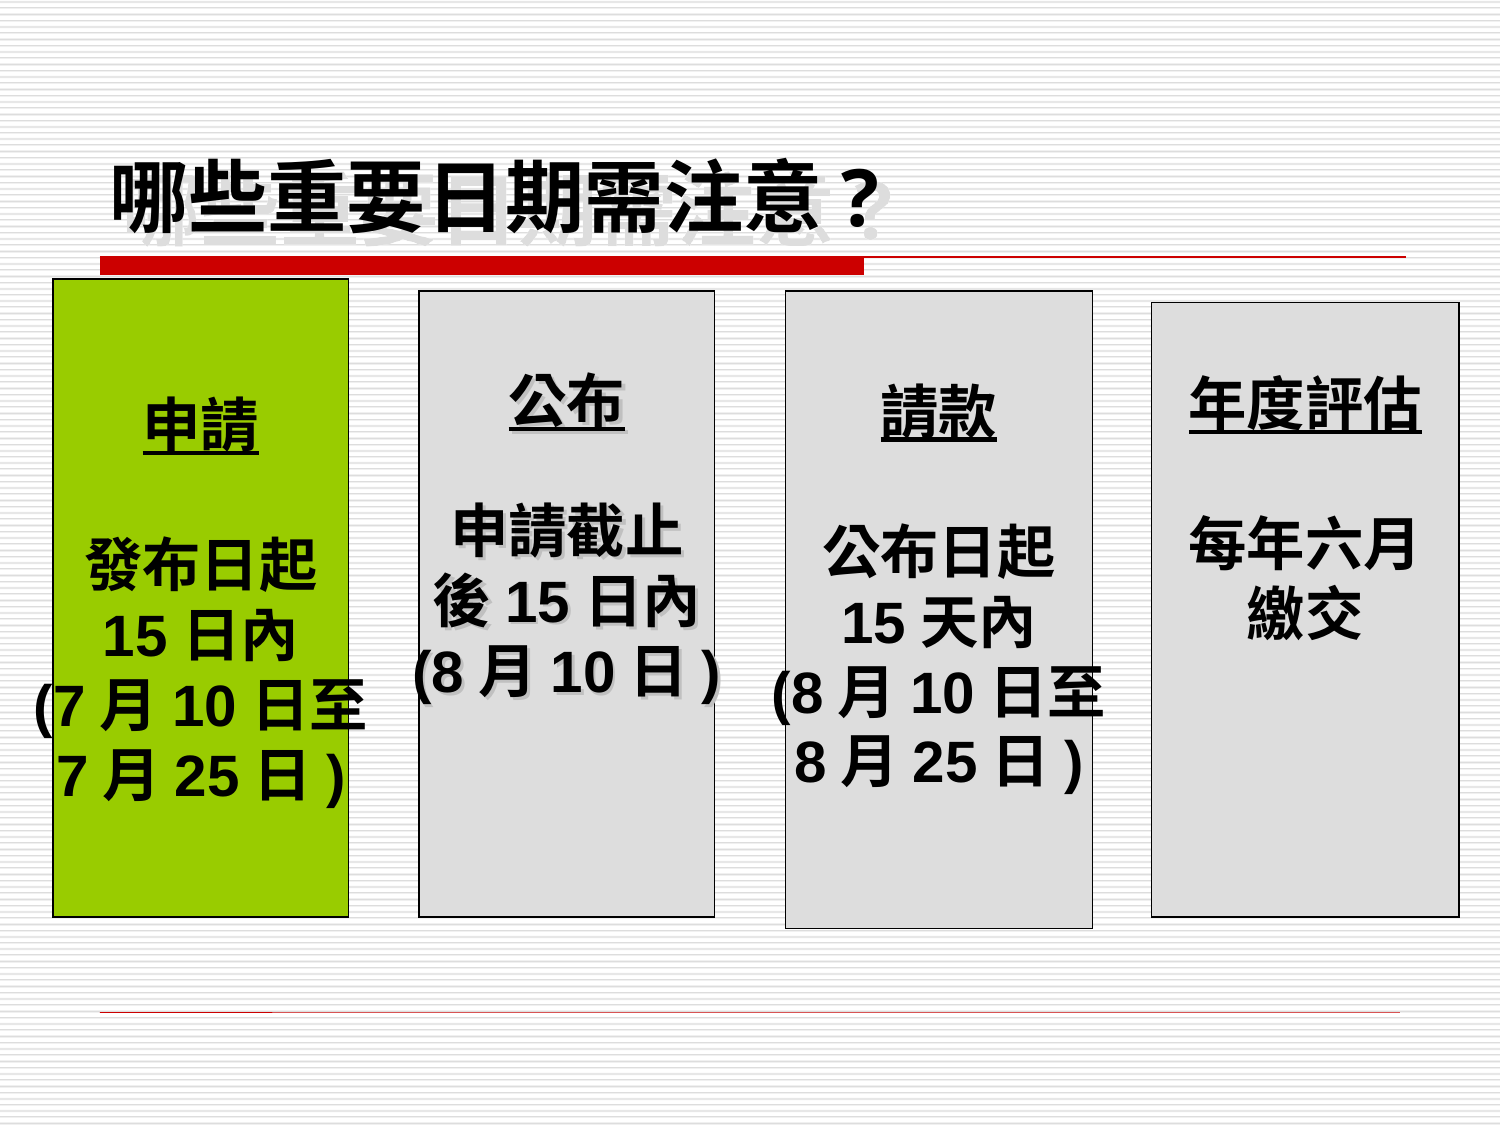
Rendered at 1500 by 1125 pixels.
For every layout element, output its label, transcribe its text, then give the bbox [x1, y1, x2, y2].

text_box 年度評估 每年六月 繳交 [1152, 303, 1459, 917]
title 哪些重要日期需注意? [94, 50, 1407, 250]
text_box 公布 申請截止 後15日內 (8月10日) [419, 291, 715, 917]
text_box 申請 發布日起 15日內 (7月10日至 7月25日) [53, 279, 348, 917]
text_box 請款 公布日起 15天內 (8月10日至 8月25日) [785, 291, 1092, 929]
